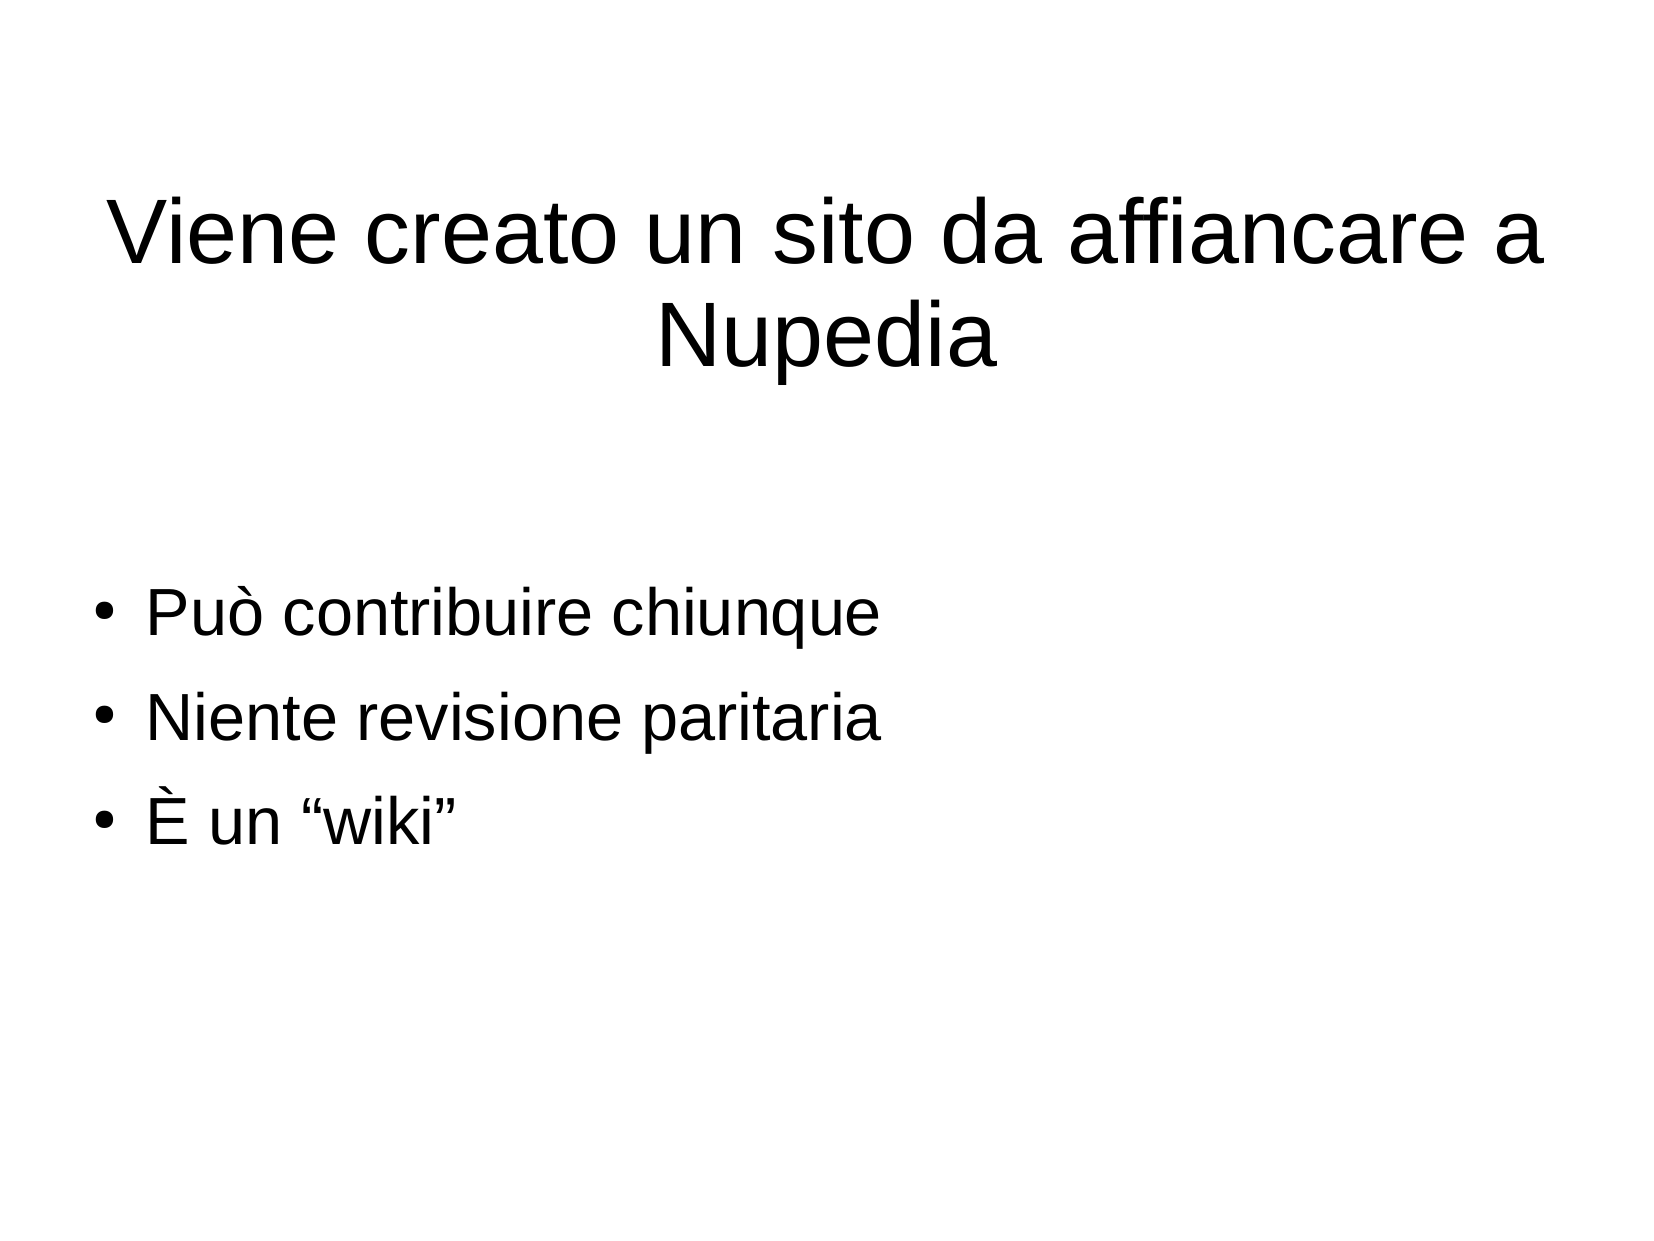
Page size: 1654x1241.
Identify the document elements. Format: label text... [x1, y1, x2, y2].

title Viene creato un sito da affiancare a Nupedia [82, 180, 1571, 388]
list Può contribuire chiunque Niente revisione paritaria È un “wiki” [74, 575, 1531, 901]
